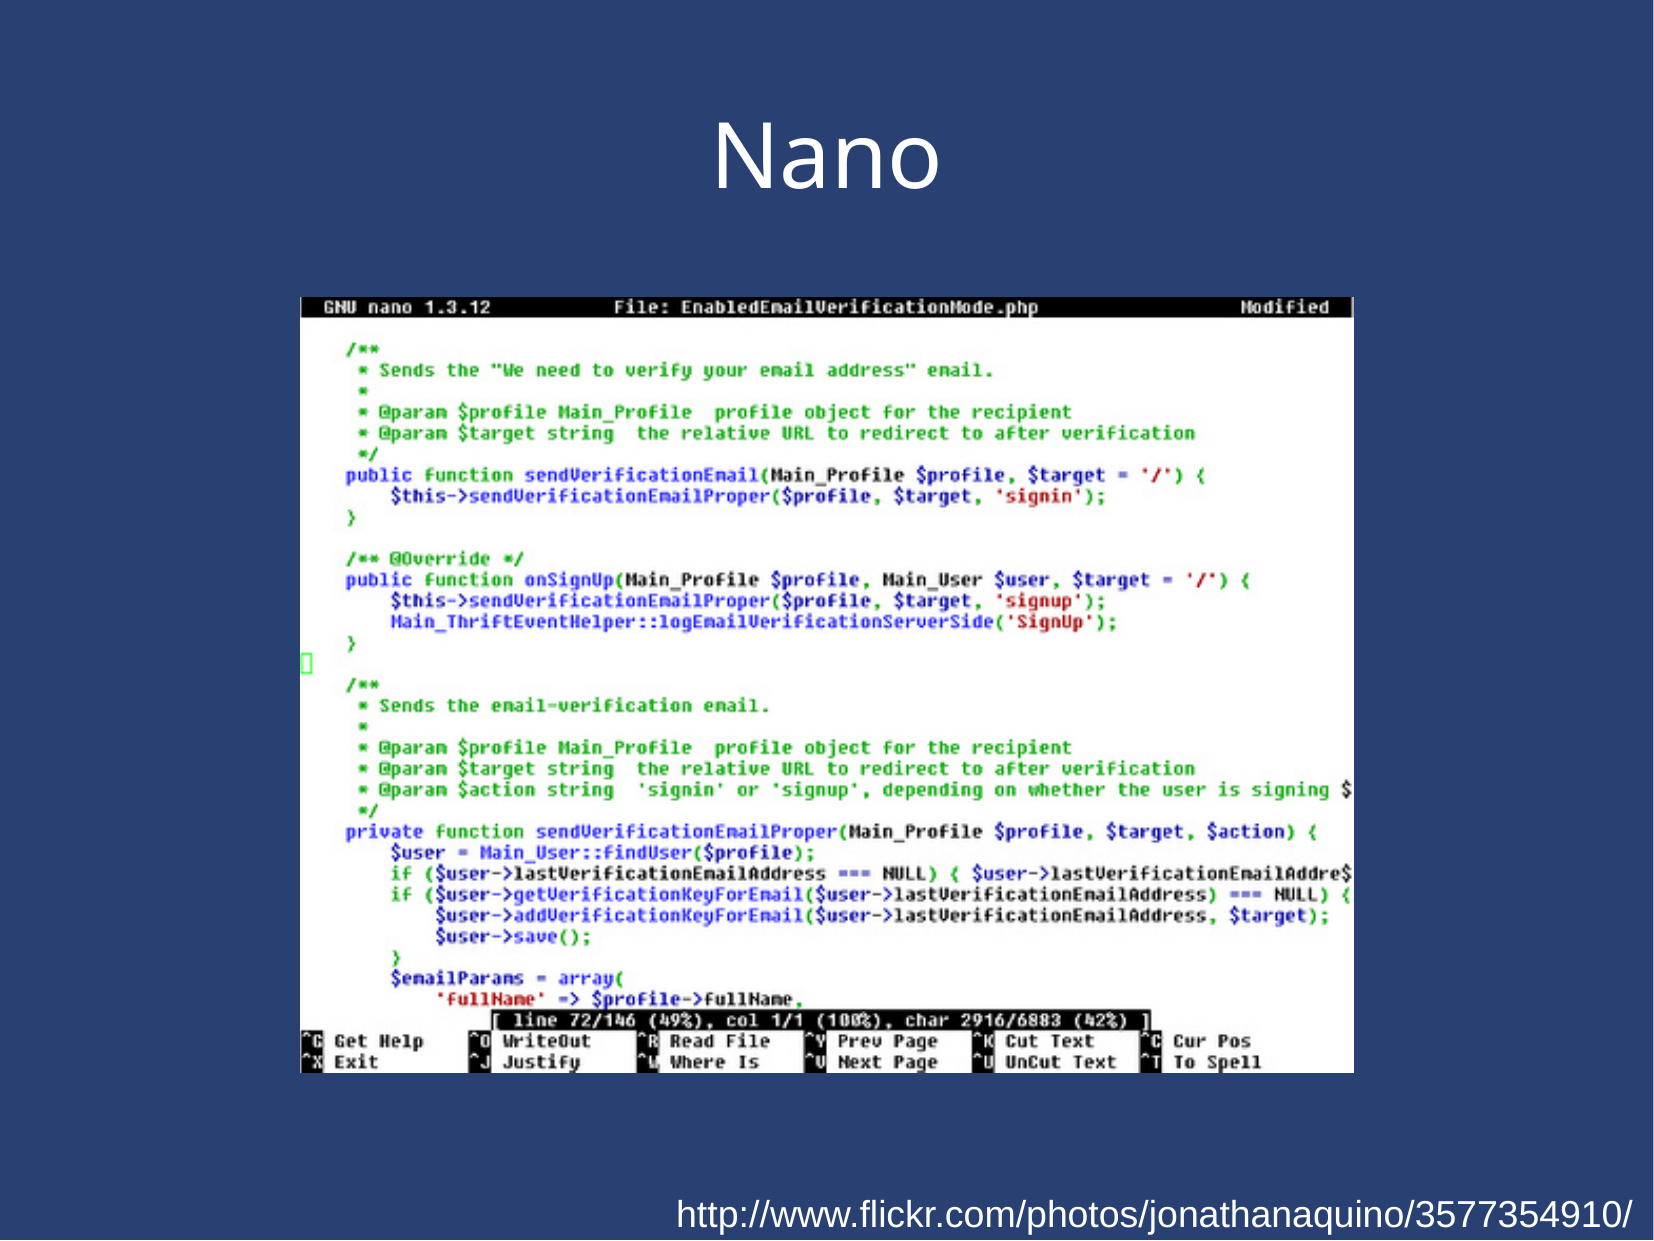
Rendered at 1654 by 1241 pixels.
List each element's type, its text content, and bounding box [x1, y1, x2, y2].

picture [300, 297, 1354, 1073]
text_box http://www.flickr.com/photos/jonathanaquino/3577354910/ [661, 1186, 1654, 1241]
title Nano [82, 49, 1571, 257]
